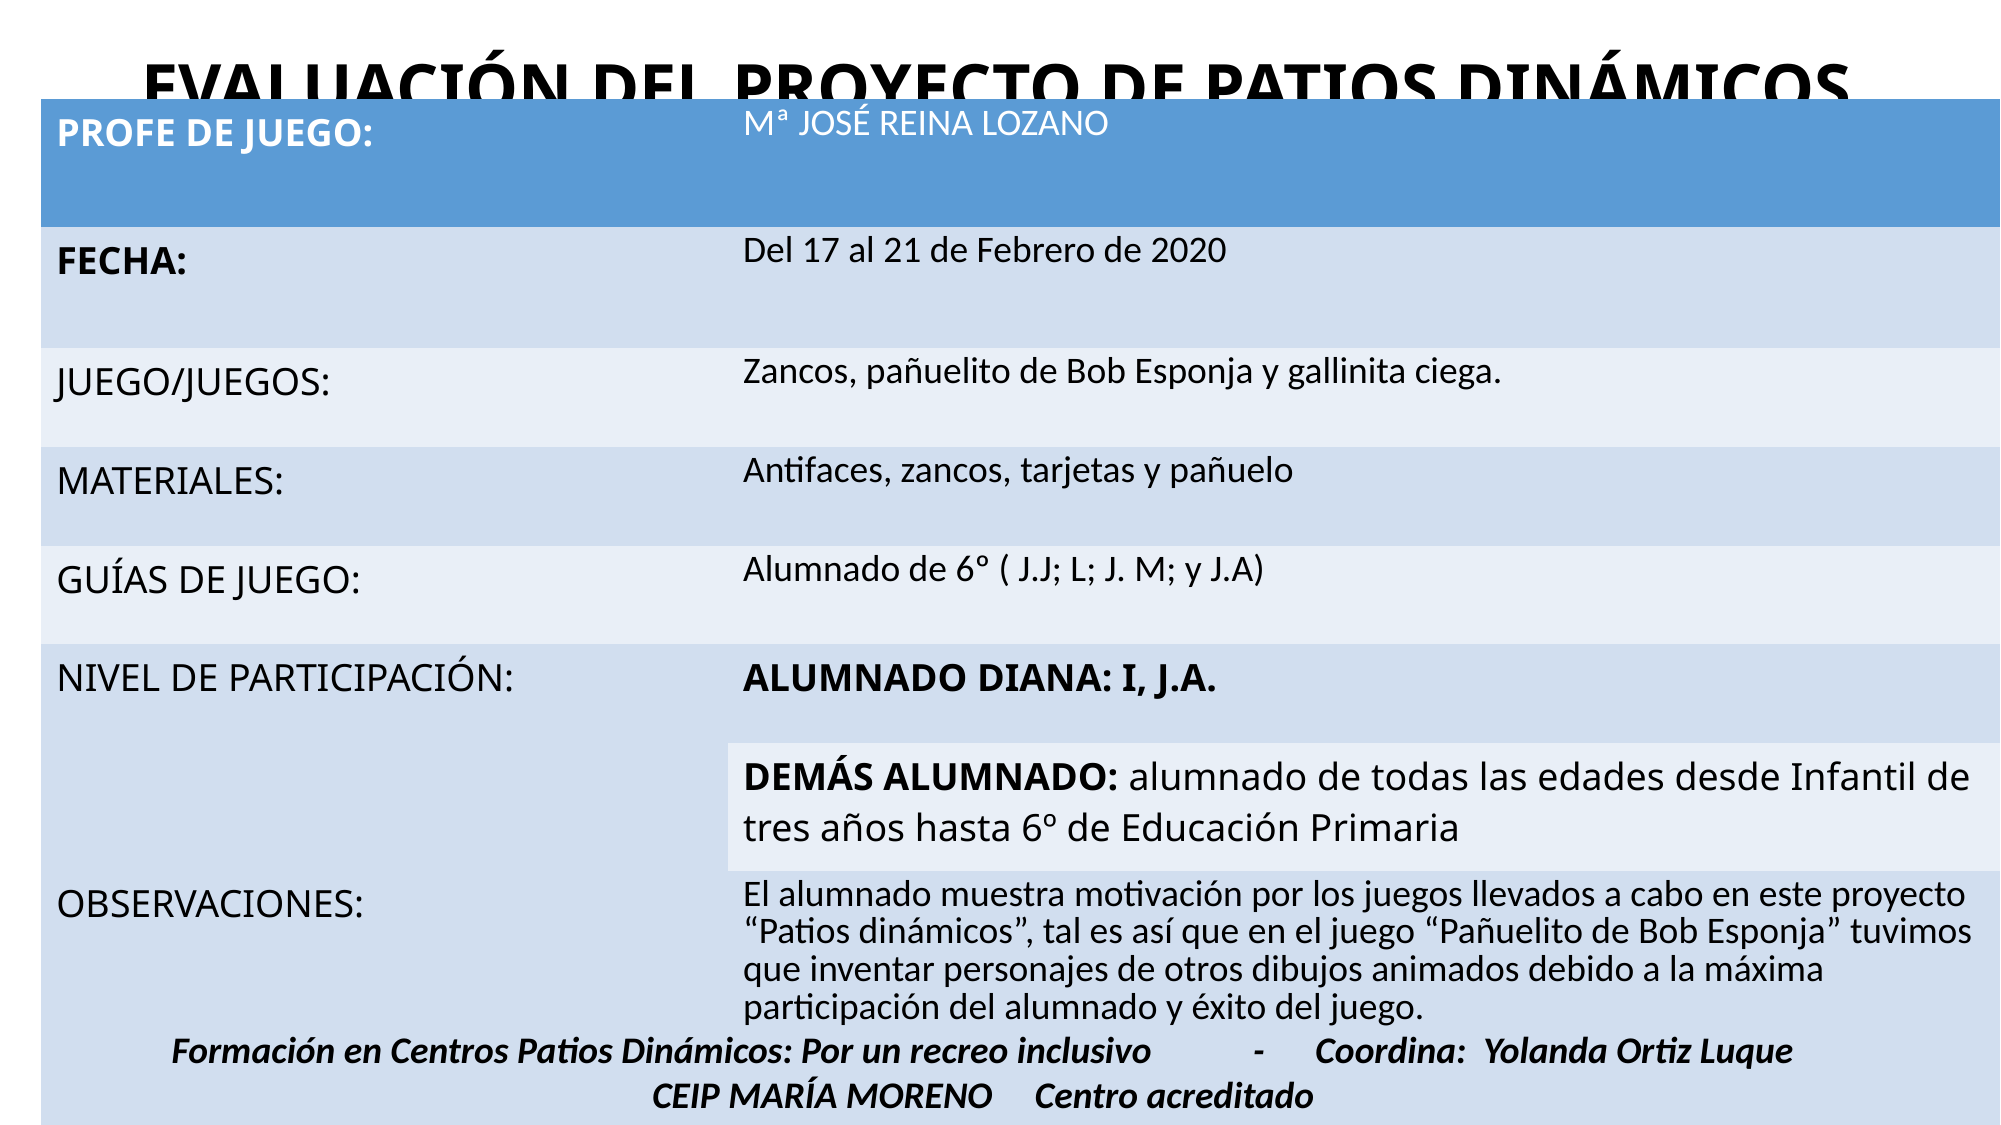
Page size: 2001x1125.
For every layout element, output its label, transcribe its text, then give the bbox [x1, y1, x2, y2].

table_cell Del 17 al 21 de Febrero de 2020 [728, 227, 2000, 348]
table_cell MATERIALES: [41, 447, 728, 546]
table_cell DEMÁS ALUMNADO: alumnado de todas las edades desde Infantil de tres años hasta 6º de Educación Primaria [728, 743, 2000, 871]
table_cell GUÍAS DE JUEGO: [41, 546, 728, 644]
table_cell ALUMNADO DIANA: I, J.A. [728, 644, 2000, 743]
table_cell Zancos, pañuelito de Bob Esponja y gallinita ciega. [728, 348, 2000, 447]
text_box Formación en Centros Patios Dinámicos: Por un recreo inclusivo - Coordina: Yolanda Ortiz Luque CEIP MARÍA MORENO Centro acreditado [119, 1018, 1849, 1124]
table_cell Antifaces, zancos, tarjetas y pañuelo [728, 447, 2000, 546]
table_cell FECHA: [41, 227, 728, 348]
table_cell NIVEL DE PARTICIPACIÓN: [41, 644, 728, 871]
table_cell OBSERVACIONES: [41, 871, 728, 1125]
table_header Mª JOSÉ REINA LOZANO [728, 99, 2000, 227]
table_cell El alumnado muestra motivación por los juegos llevados a cabo en este proyecto “Patios dinámicos”, tal es así que en el juego “Pañuelito de Bob Esponja” tuvimos que inventar personajes de otros dibujos animados debido a la máxima participación del alumnado y éxito del juego. [728, 871, 2000, 1125]
table_header PROFE DE JUEGO: [41, 99, 728, 227]
table_cell JUEGO/JUEGOS: [41, 348, 728, 447]
table_cell Alumnado de 6º ( J.J; L; J. M; y J.A) [728, 546, 2000, 644]
text_box EVALUACIÓN DEL PROYECTO DE PATIOS DINÁMICOS [17, 26, 1977, 144]
